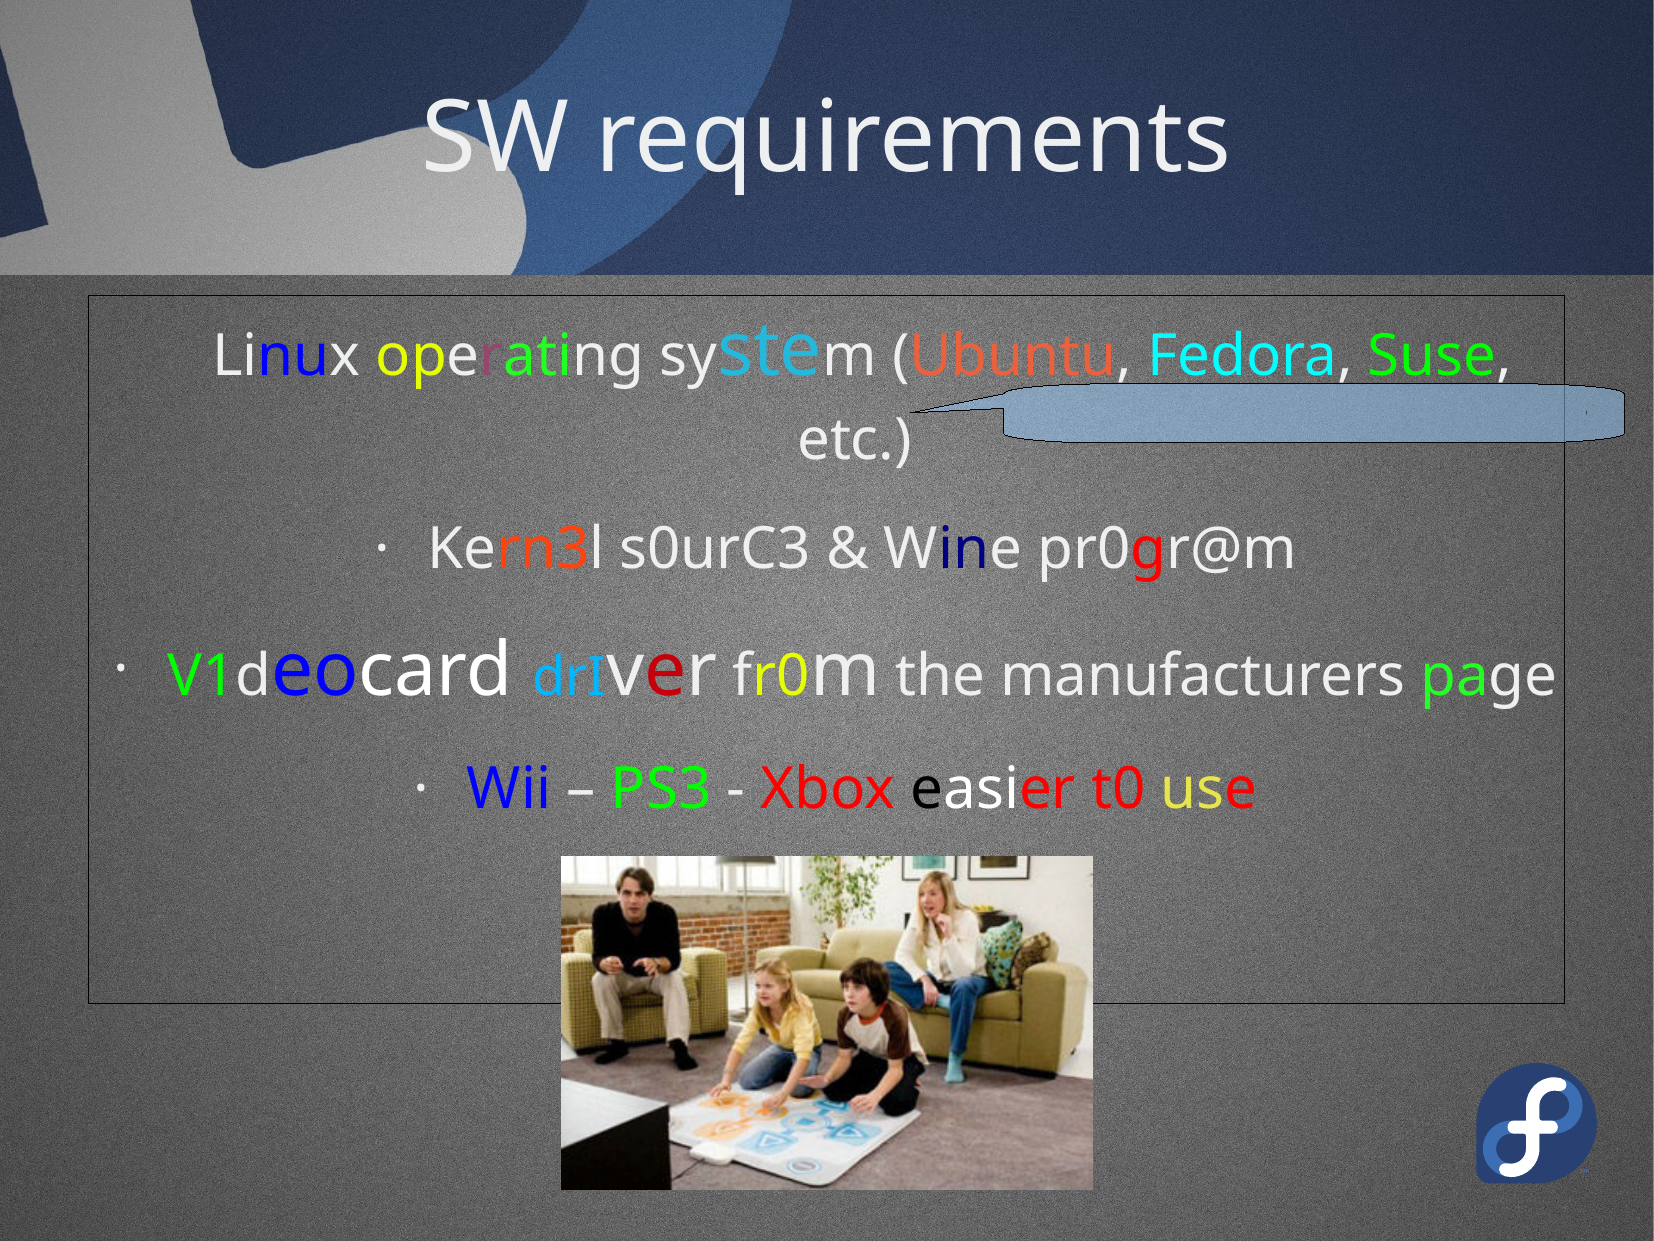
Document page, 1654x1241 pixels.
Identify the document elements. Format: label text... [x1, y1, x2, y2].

text_box For example : Fedora 18 :-) [910, 383, 1625, 443]
title SW requirements [88, 29, 1565, 237]
picture [0, 0, 1654, 1241]
list Linux operating system (Ubuntu, Fedora, Suse, etc.) Kern3l s0urC3 & Wine pr0gr@m V1deocard drIver fr0m the manufacturers page Wii – PS3 - Xbox easier t0 use [88, 295, 1565, 1004]
